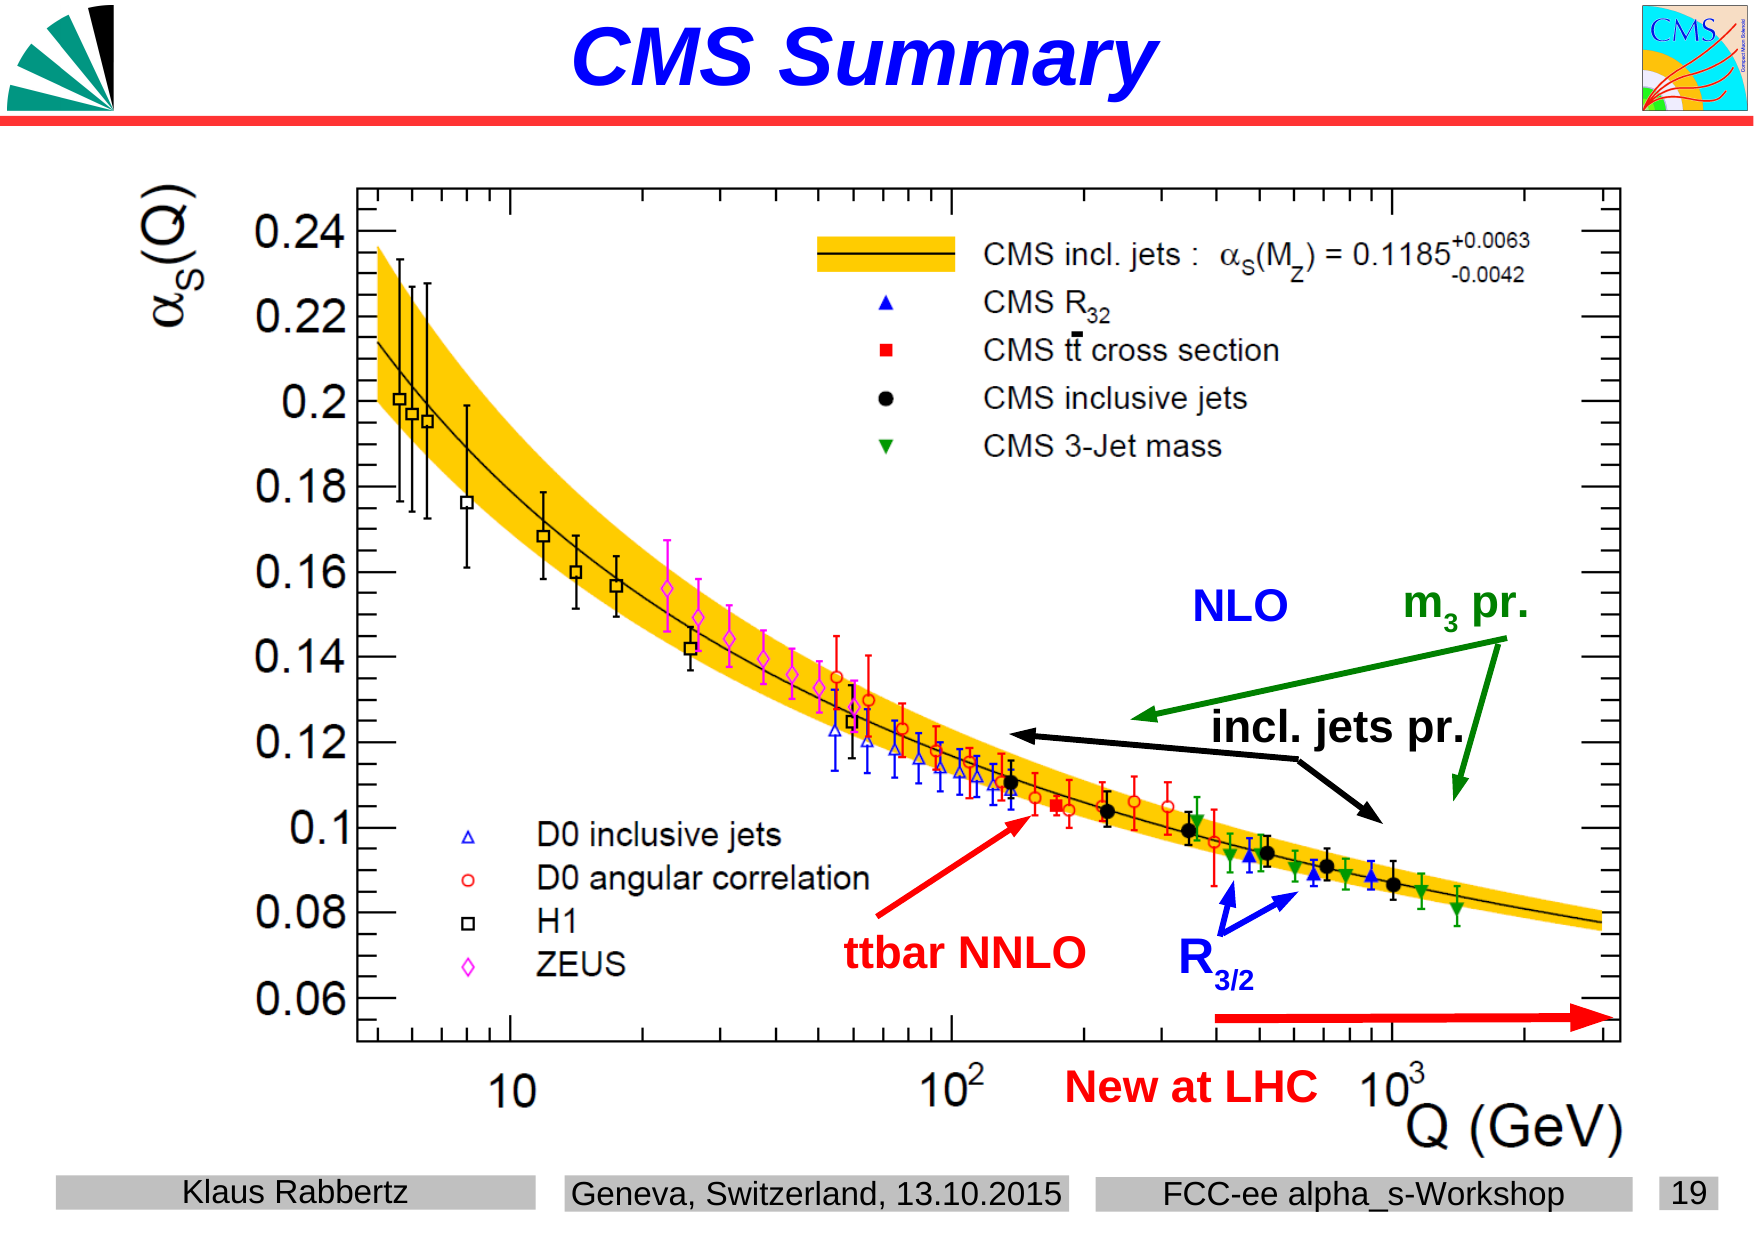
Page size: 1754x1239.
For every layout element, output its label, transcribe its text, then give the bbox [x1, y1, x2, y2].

text_box m3 pr. [1390, 569, 1552, 644]
picture [111, 135, 1650, 1175]
text_box NLO [1180, 573, 1301, 637]
picture [7, 5, 114, 112]
text_box R3/2 [1166, 922, 1267, 1003]
picture [1642, 5, 1748, 111]
title CMS Summary [123, 0, 1606, 114]
text_box ttbar NNLO [831, 921, 1100, 985]
text_box New at LHC [1052, 1055, 1332, 1119]
text_box incl. jets pr. [1198, 695, 1475, 759]
